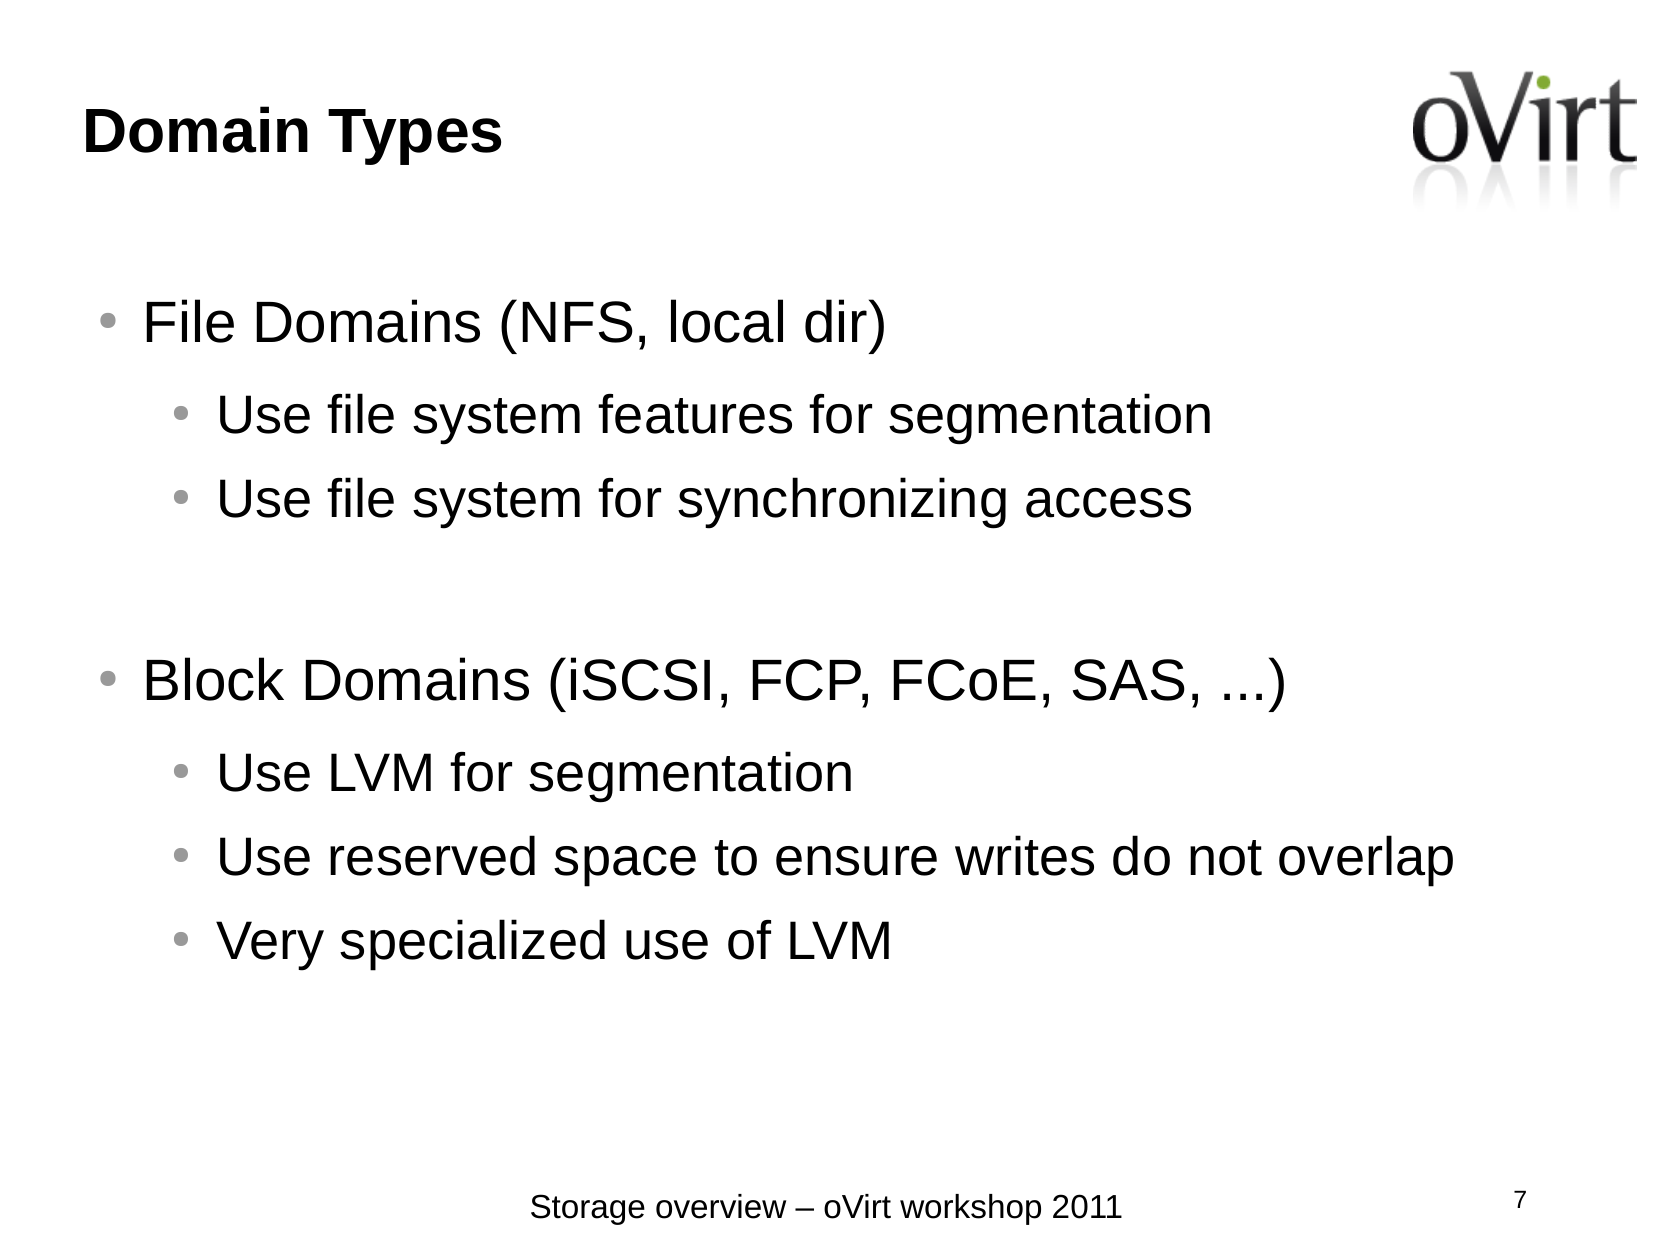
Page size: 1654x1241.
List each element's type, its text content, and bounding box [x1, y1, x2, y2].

picture [1571, 63, 1637, 212]
list File Domains (NFS, local dir) Use file system features for segmentation Use file system for synchronizing access Block Domains (iSCSI, FCP, FCoE, SAS, ...) Use LVM for segmentation Use reserved space to ensure writes do not overlap Very specialized use of LVM [82, 290, 1571, 1094]
title Domain Types [82, 49, 1571, 257]
